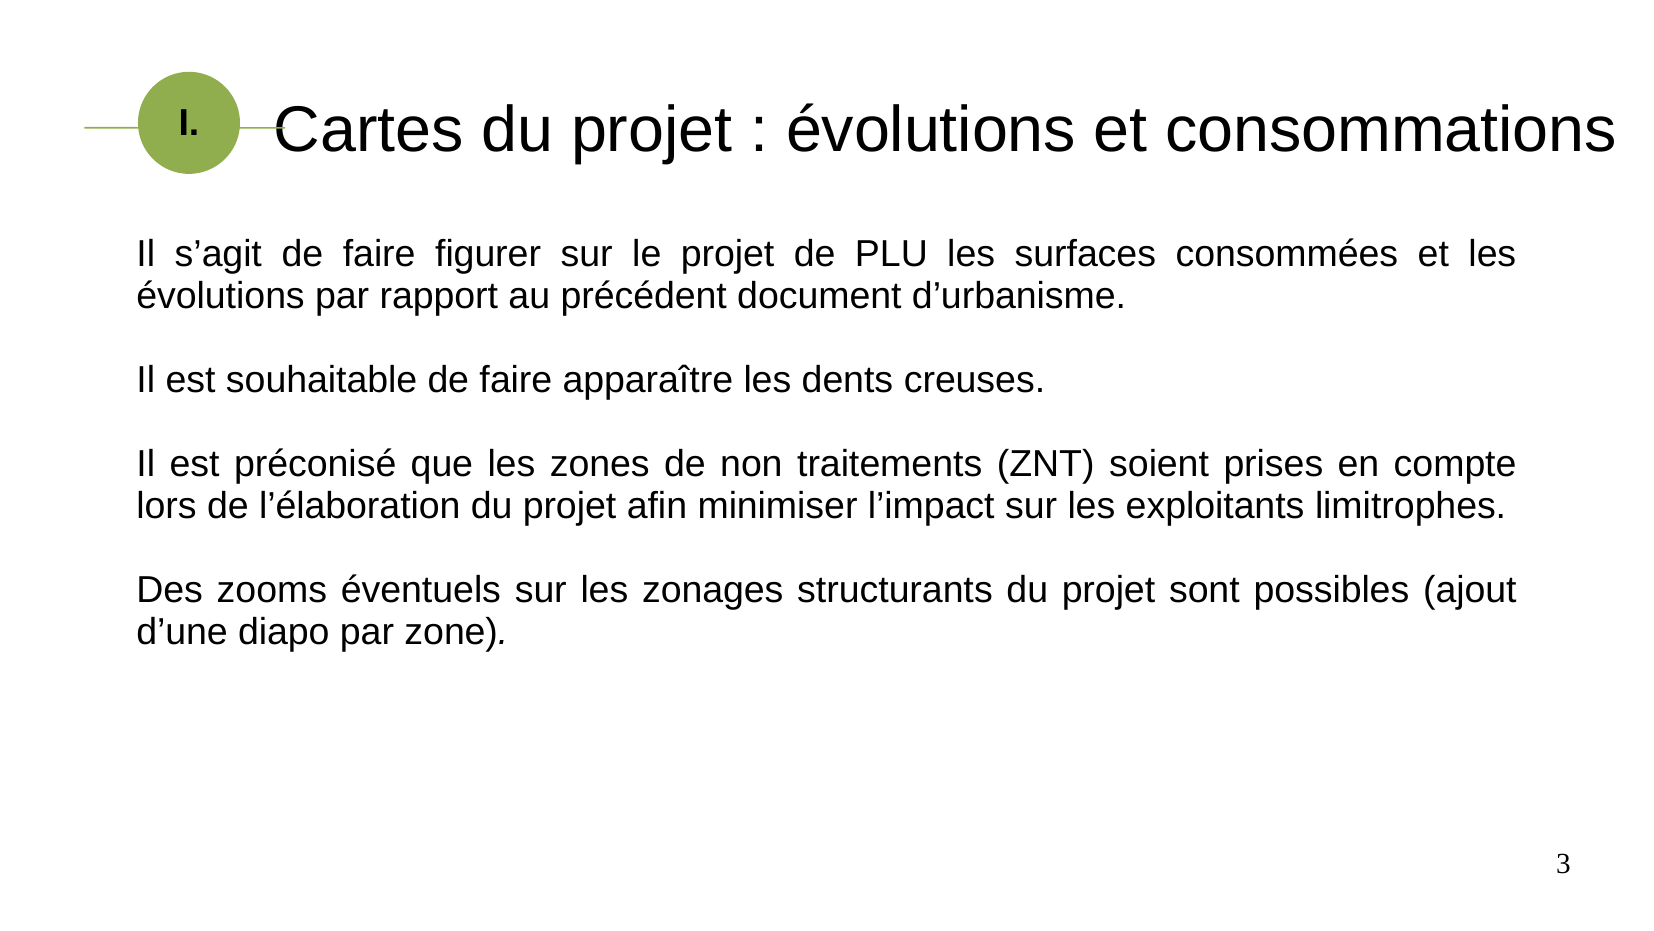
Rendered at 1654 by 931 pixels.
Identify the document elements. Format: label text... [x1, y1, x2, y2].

text_box I. [137, 71, 241, 174]
text_box Il s’agit de faire figurer sur le projet de PLU les surfaces consommées et les évolutions par rapport au précédent document d’urbanisme. Il est souhaitable de faire apparaître les dents creuses. Il est préconisé que les zones de non traitements (ZNT) soient prises en compte lors de l’élaboration du projet afin minimiser l’impact sur les exploitants limitrophes. Des zooms éventuels sur les zonages structurants du projet sont possibles (ajout d’une diapo par zone). [121, 225, 1532, 786]
title Cartes du projet : évolutions et consommations [270, 54, 1621, 204]
